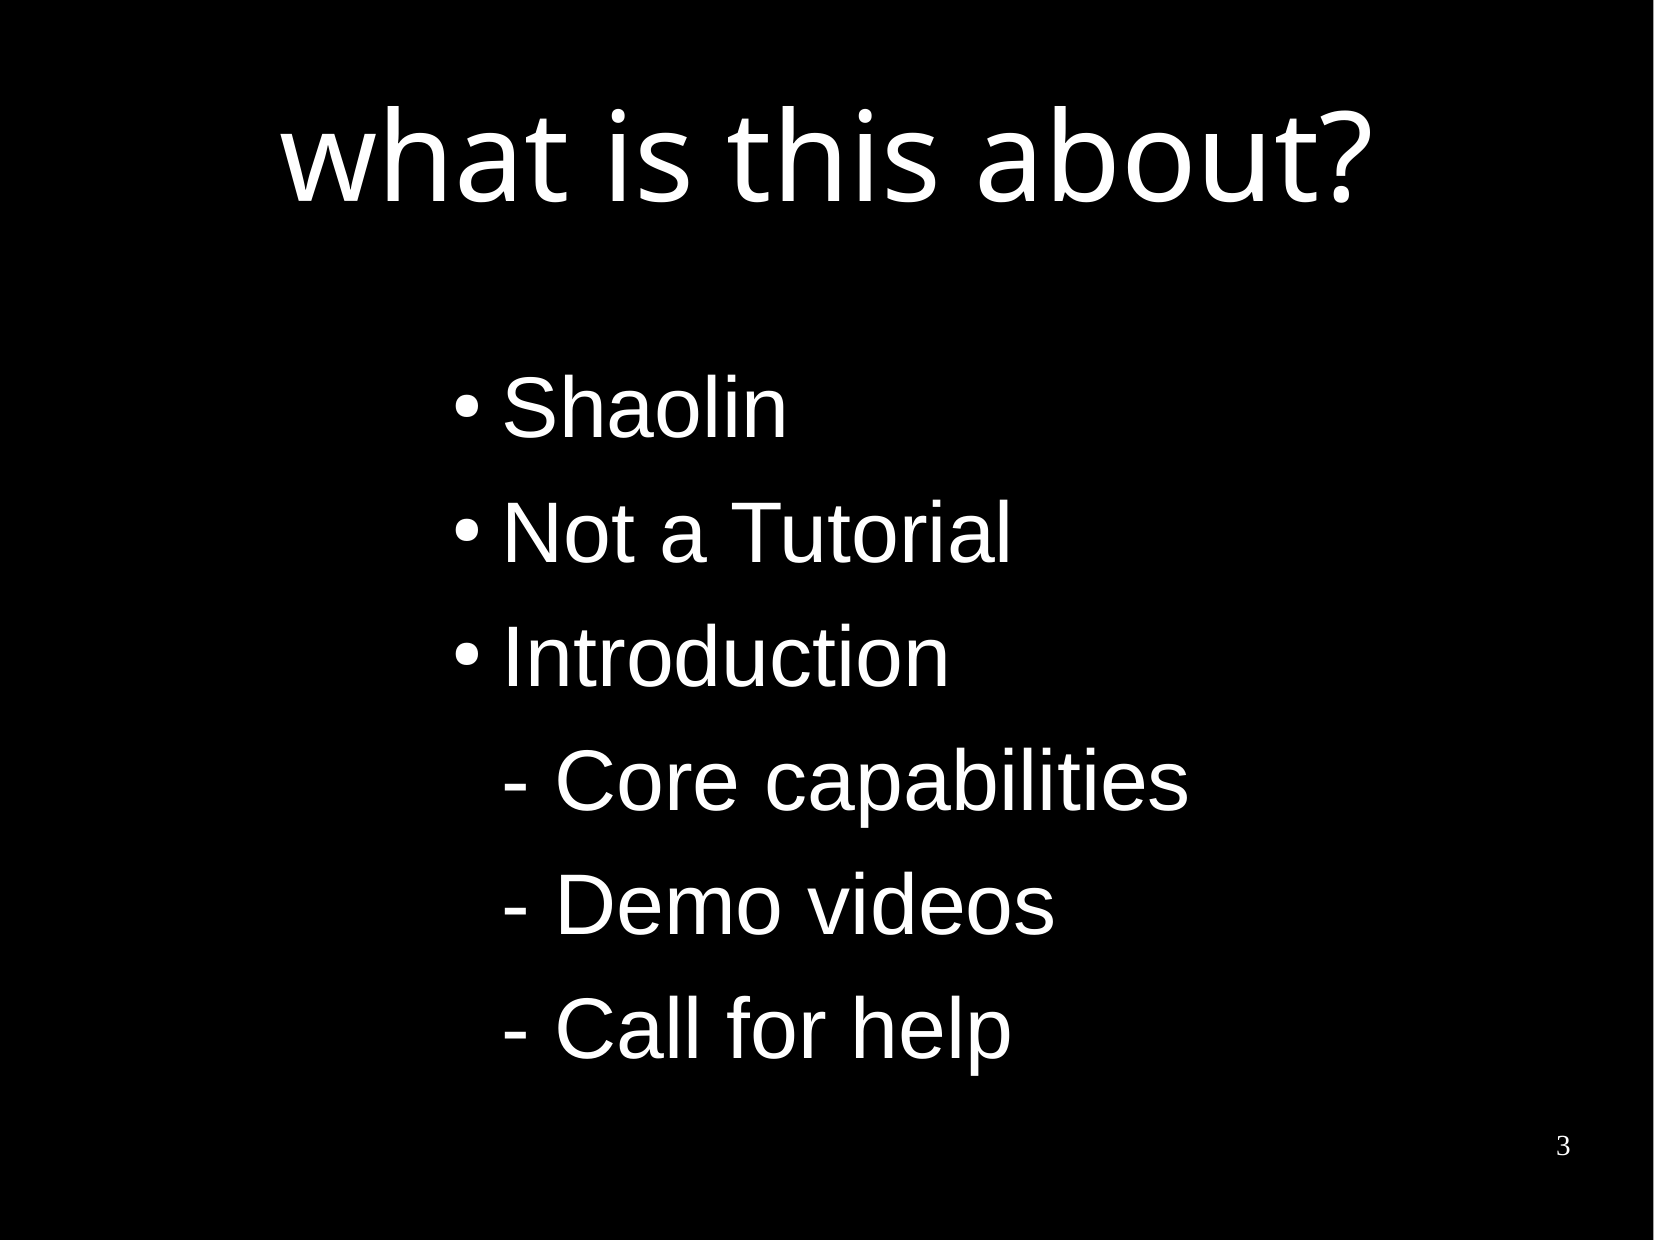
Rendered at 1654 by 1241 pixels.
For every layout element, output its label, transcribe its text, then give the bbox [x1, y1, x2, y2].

list Shaolin Not a Tutorial Introduction - Core capabilities - Demo videos - Call for help [435, 360, 1504, 1080]
title what is this about? [82, 49, 1571, 257]
